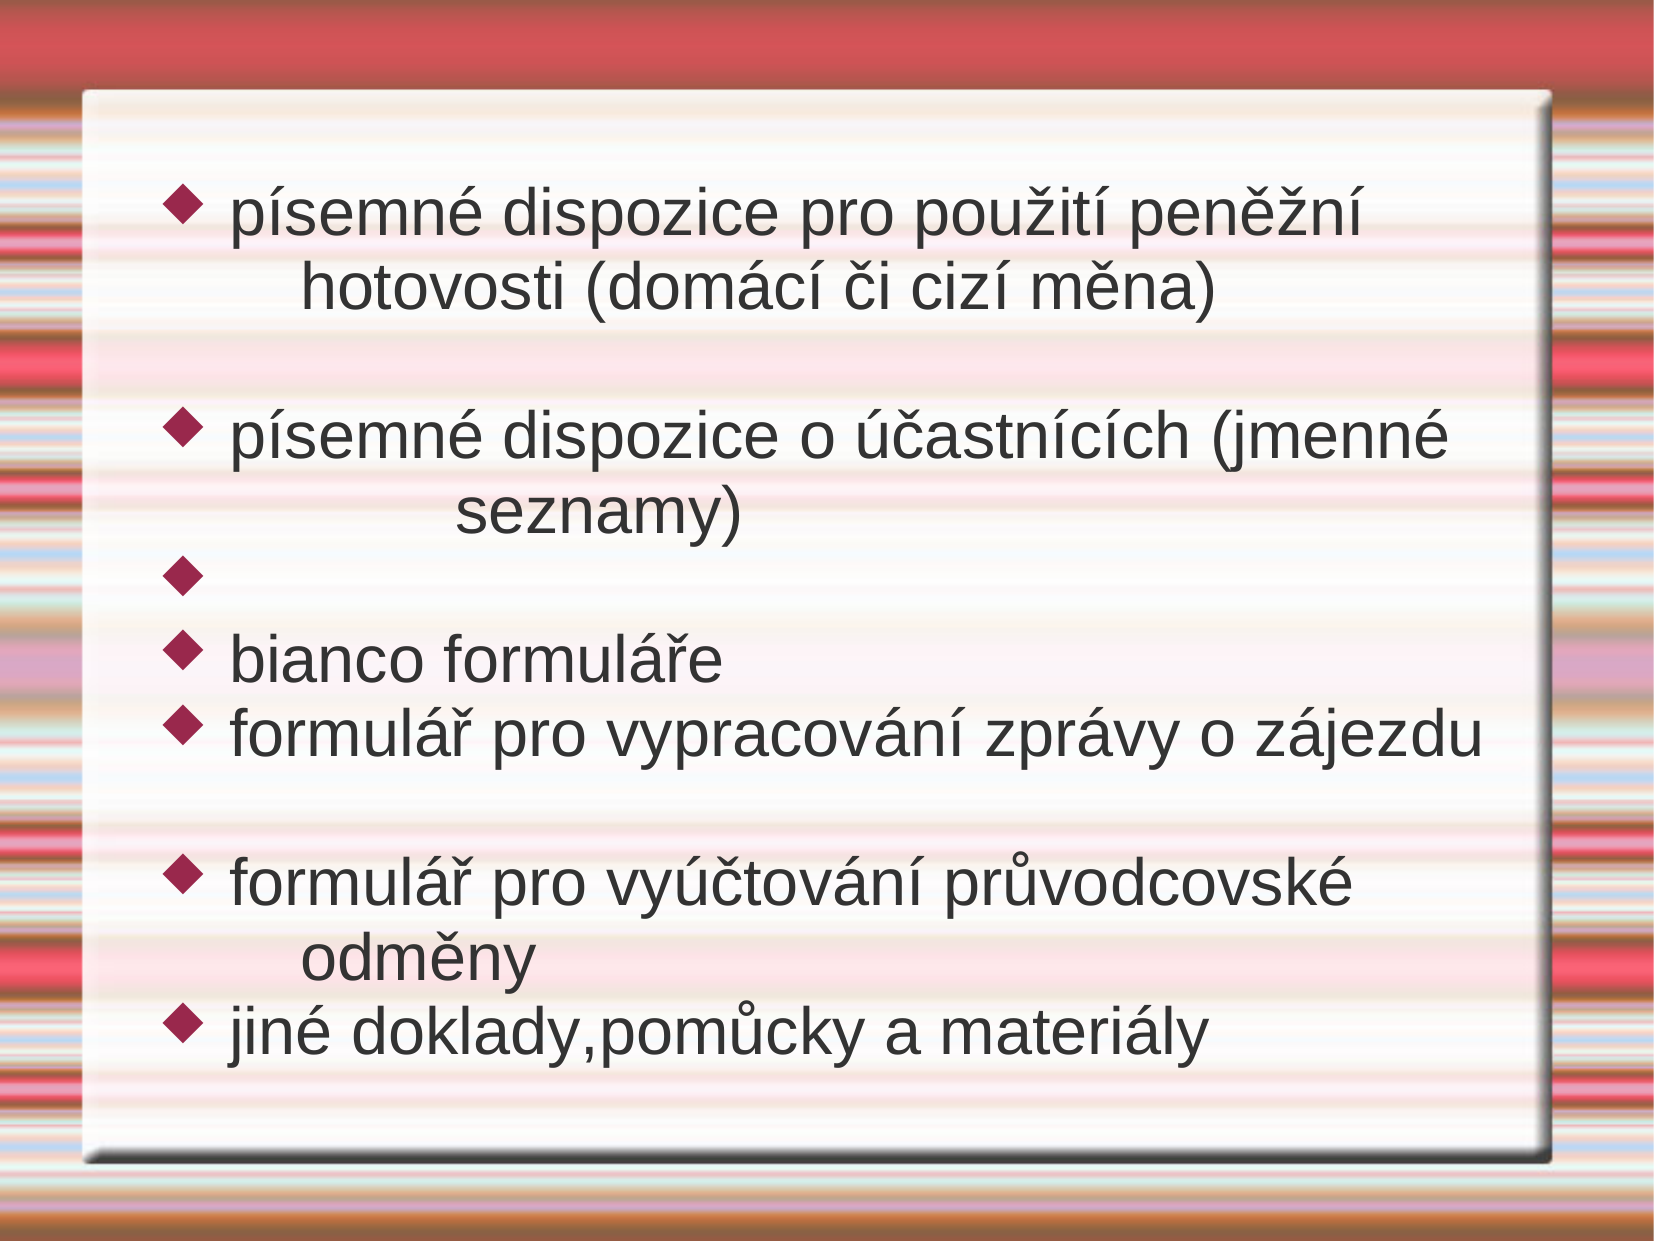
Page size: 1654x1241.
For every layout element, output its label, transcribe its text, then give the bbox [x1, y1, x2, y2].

list písemné dispozice pro použití peněžní hotovosti (domácí či cizí měna) písemné dispozice o účastnících (jmenné seznamy) bianco formuláře formulář pro vypracování zprávy o zájezdu formulář pro vyúčtování průvodcovské odměny jiné doklady,pomůcky a materiály [134, 171, 1516, 1118]
